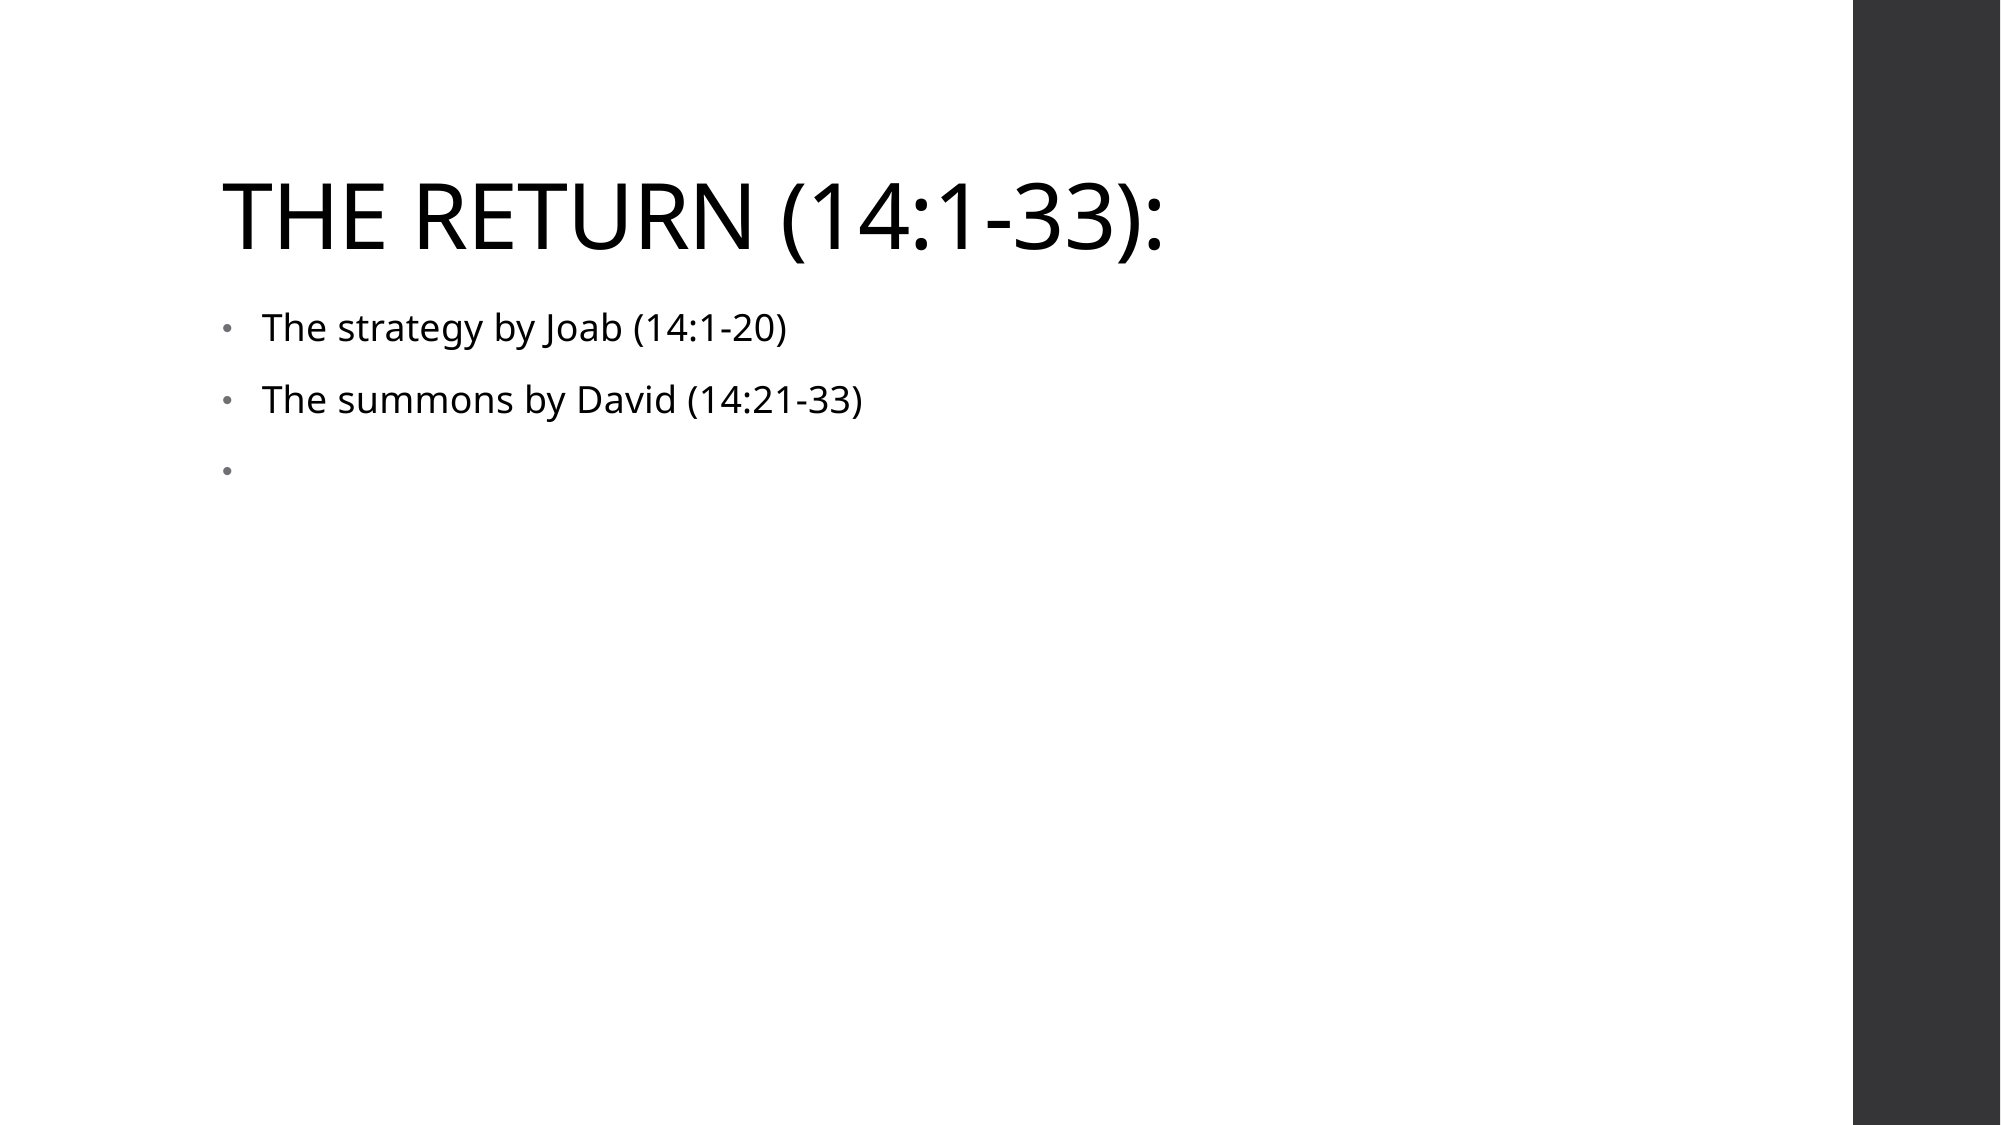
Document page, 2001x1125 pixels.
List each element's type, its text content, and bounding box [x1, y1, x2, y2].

list The strategy by Joab (14:1-20) The summons by David (14:21-33) [206, 299, 1617, 1014]
title THE RETURN (14:1-33): [206, 60, 1797, 278]
